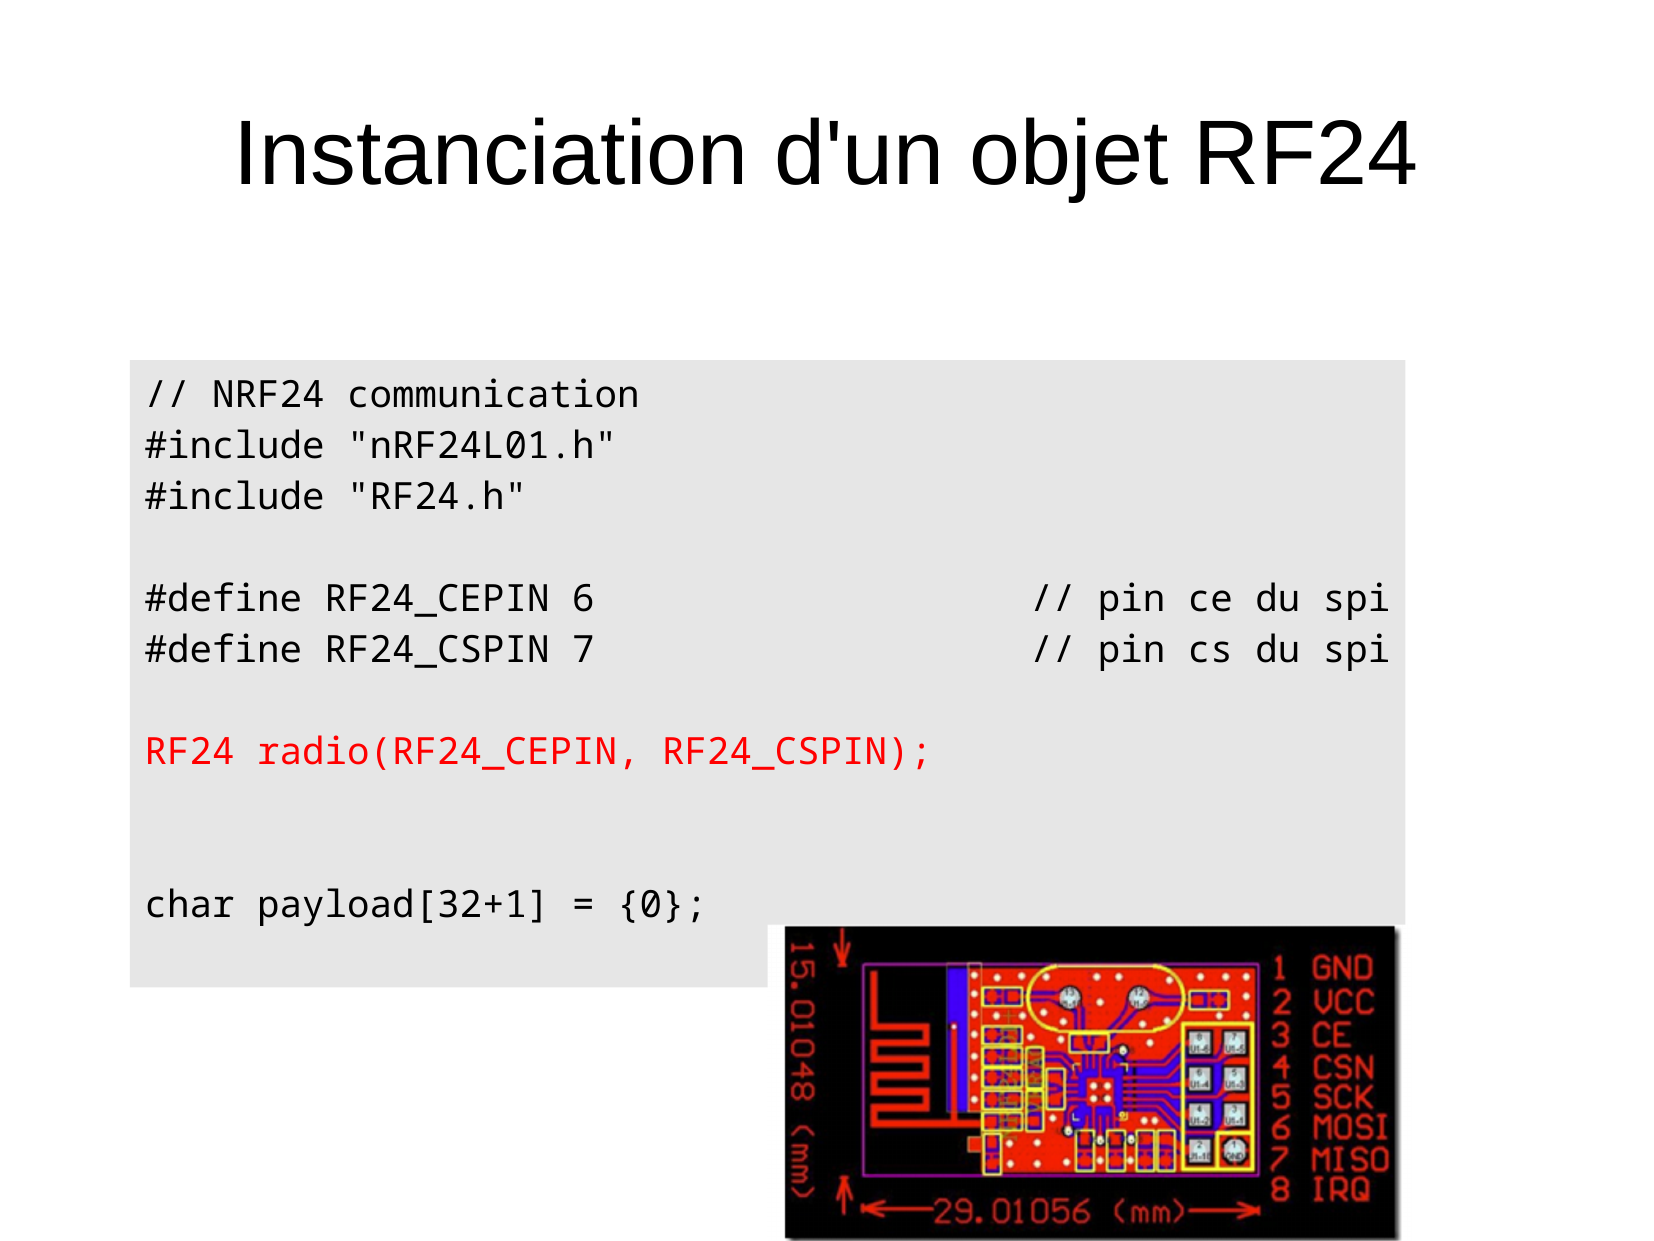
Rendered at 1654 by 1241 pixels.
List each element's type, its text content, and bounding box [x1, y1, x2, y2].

text_box // NRF24 communication #include "nRF24L01.h" #include "RF24.h" #define RF24_CEPIN 6 // pin ce du spi #define RF24_CSPIN 7 // pin cs du spi RF24 radio(RF24_CEPIN, RF24_CSPIN); char payload[32+1] = {0}; [129, 360, 1406, 898]
title Instanciation d'un objet RF24 [82, 49, 1571, 257]
picture [767, 924, 1412, 1241]
